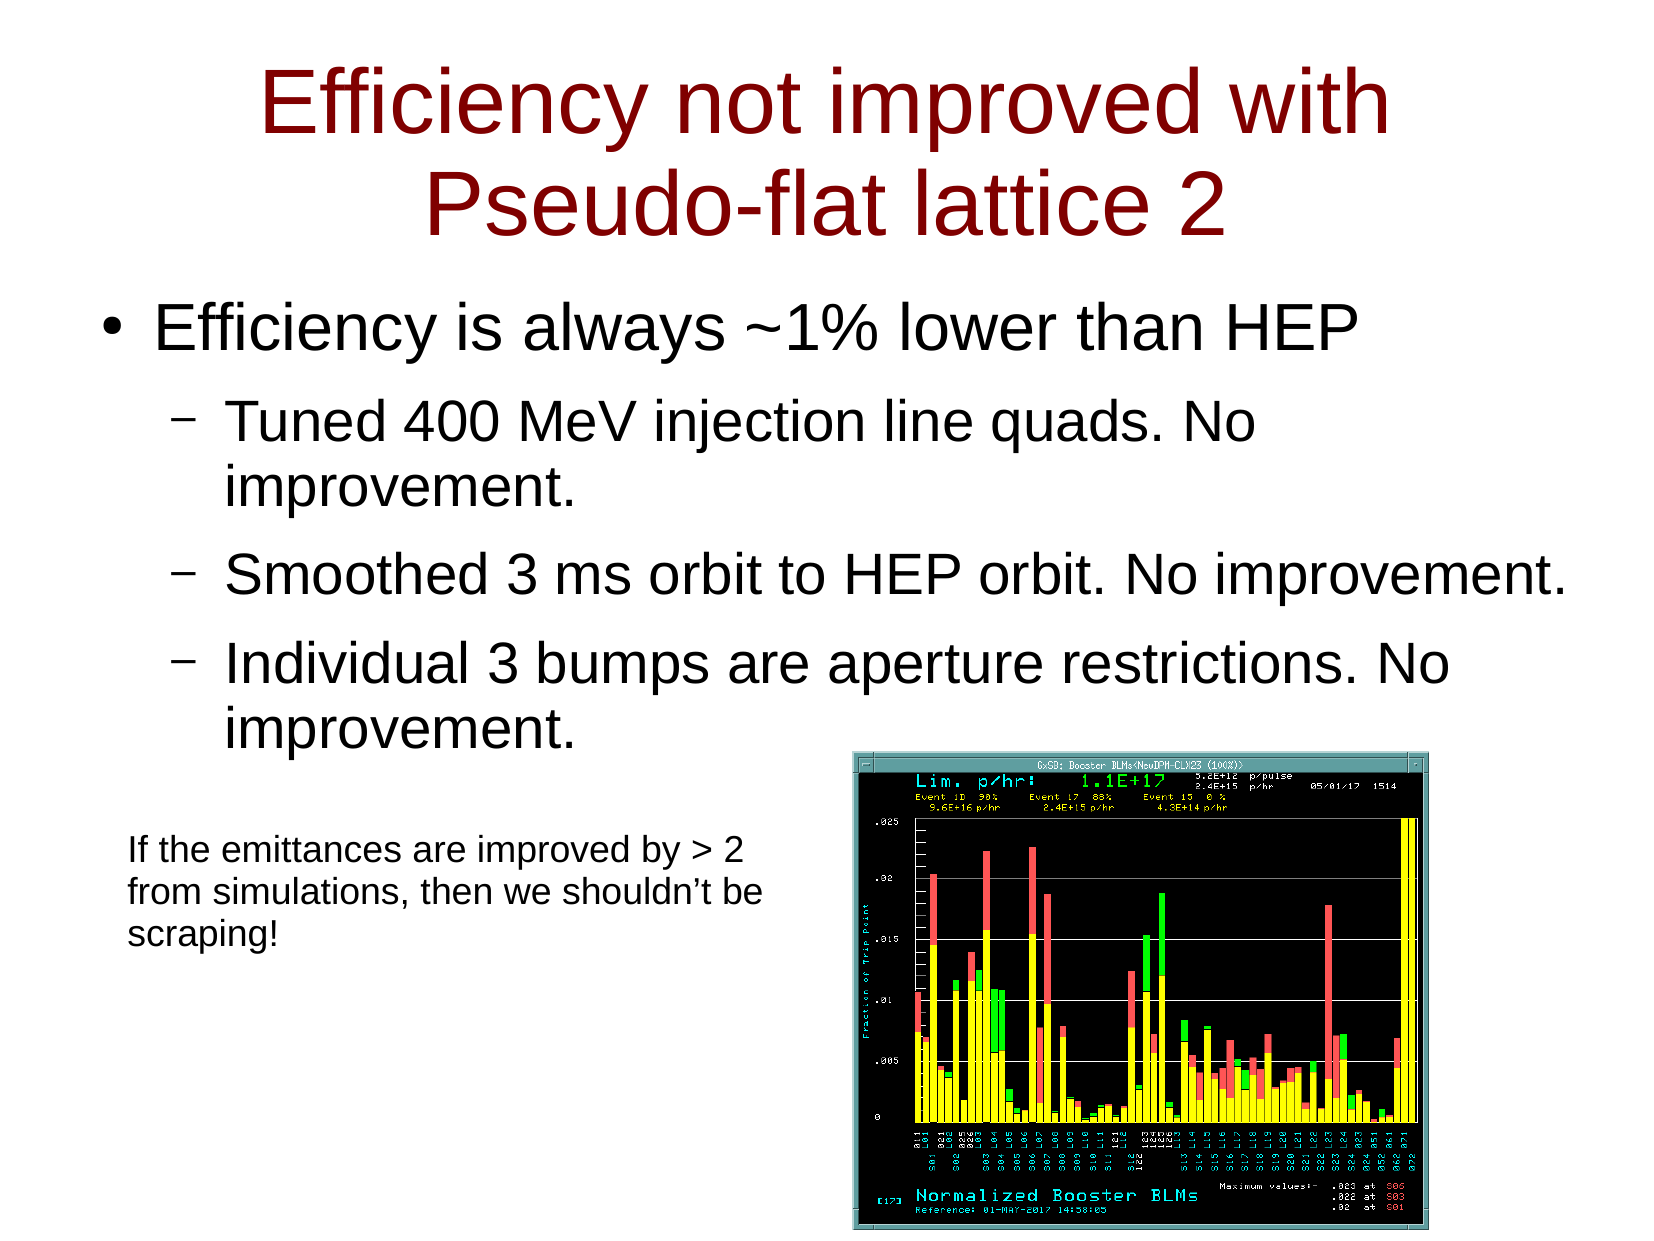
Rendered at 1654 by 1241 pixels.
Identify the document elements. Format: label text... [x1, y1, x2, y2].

text_box If the emittances are improved by > 2 from simulations, then we shouldn’t be scraping! [112, 821, 814, 961]
title Efficiency not improved with Pseudo-flat lattice 2 [82, 49, 1571, 257]
picture [852, 751, 1429, 1231]
list Efficiency is always ~1% lower than HEP Tuned 400 MeV injection line quads. No improvement. Smoothed 3 ms orbit to HEP orbit. No improvement. Individual 3 bumps are aperture restrictions. No improvement. [82, 290, 1571, 1010]
